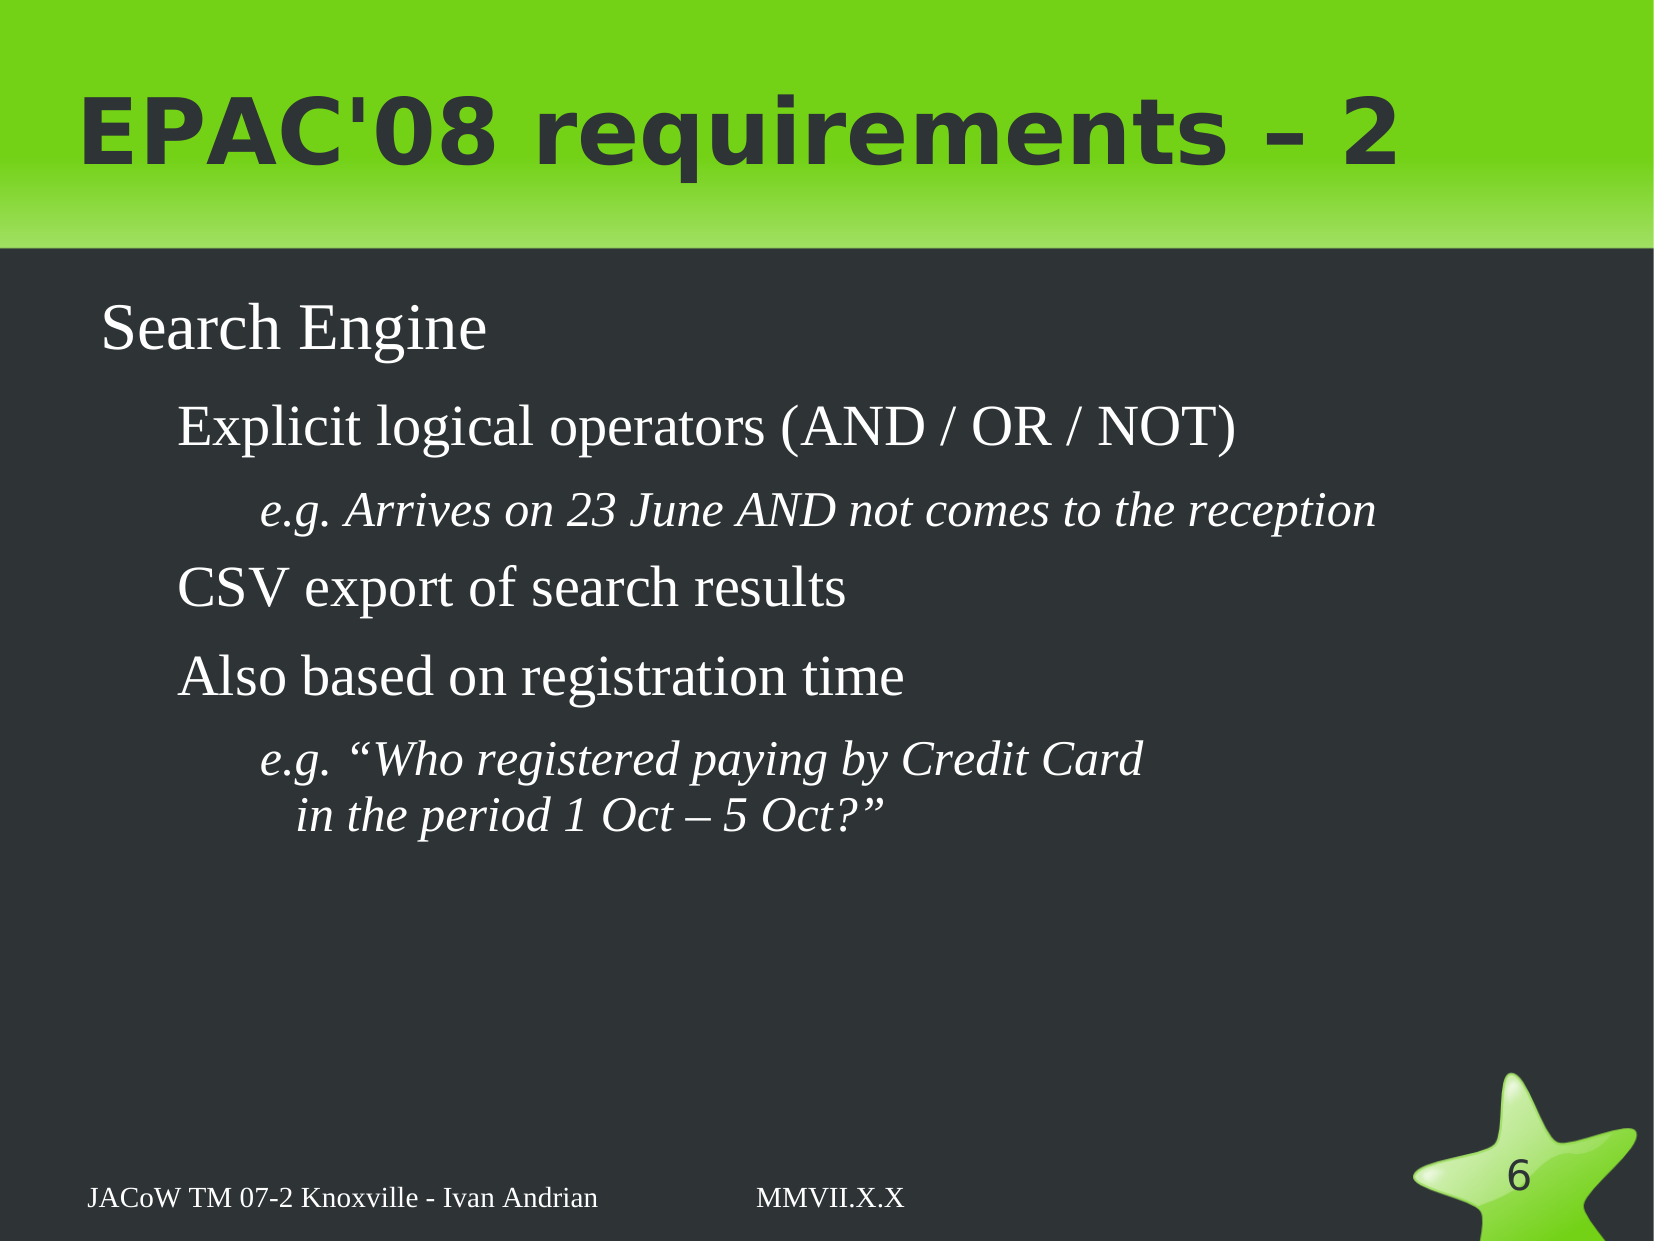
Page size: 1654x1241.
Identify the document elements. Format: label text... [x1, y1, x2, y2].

picture [0, 0, 1654, 1241]
list Search Engine Explicit logical operators (AND / OR / NOT) e.g. Arrives on 23 June AND not comes to the reception CSV export of search results Also based on registration time e.g. “Who registered paying by Credit Card in the period 1 Oct – 5 Oct?” [82, 290, 1571, 1109]
title EPAC'08 requirements – 2 [76, 36, 1565, 229]
